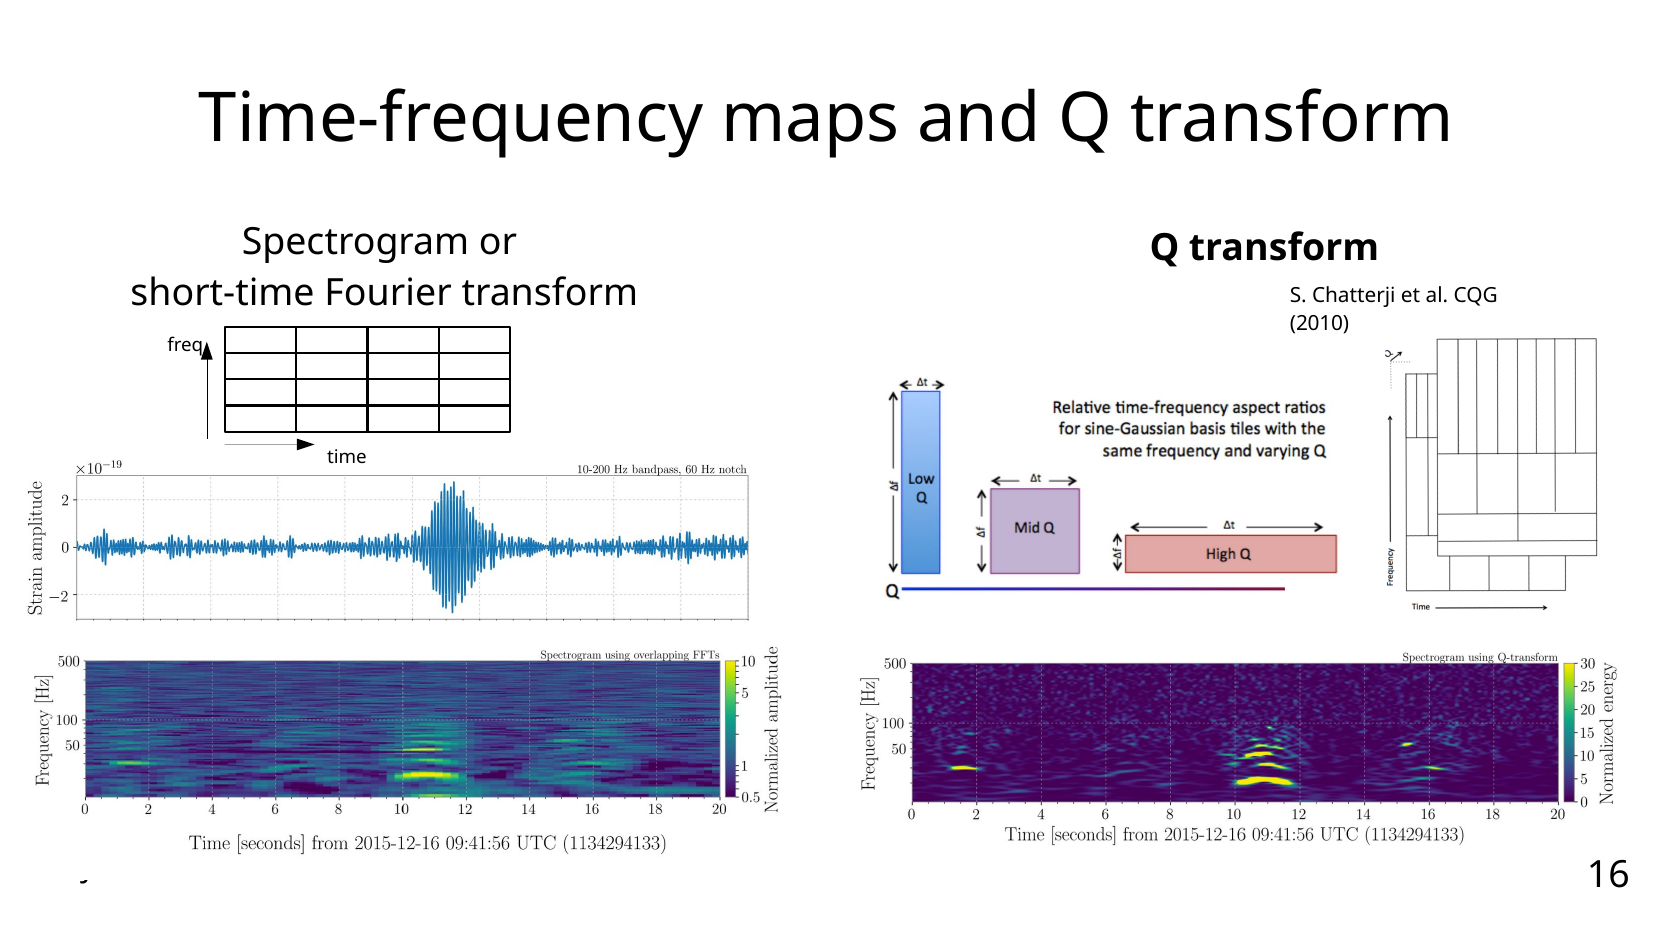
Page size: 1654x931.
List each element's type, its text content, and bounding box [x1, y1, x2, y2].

text_box Spectrogram or short-time Fourier transform [19, 207, 751, 298]
text_box Q transform [898, 213, 1630, 304]
text_box freq [152, 323, 228, 358]
picture [853, 646, 1634, 847]
picture [21, 444, 784, 880]
text_box time [312, 435, 388, 470]
picture [1385, 326, 1606, 612]
picture [875, 368, 1345, 603]
title Time-frequency maps and Q transform [82, 37, 1571, 193]
text_box S. Chatterji et al. CQG (2010) [1275, 272, 1577, 311]
